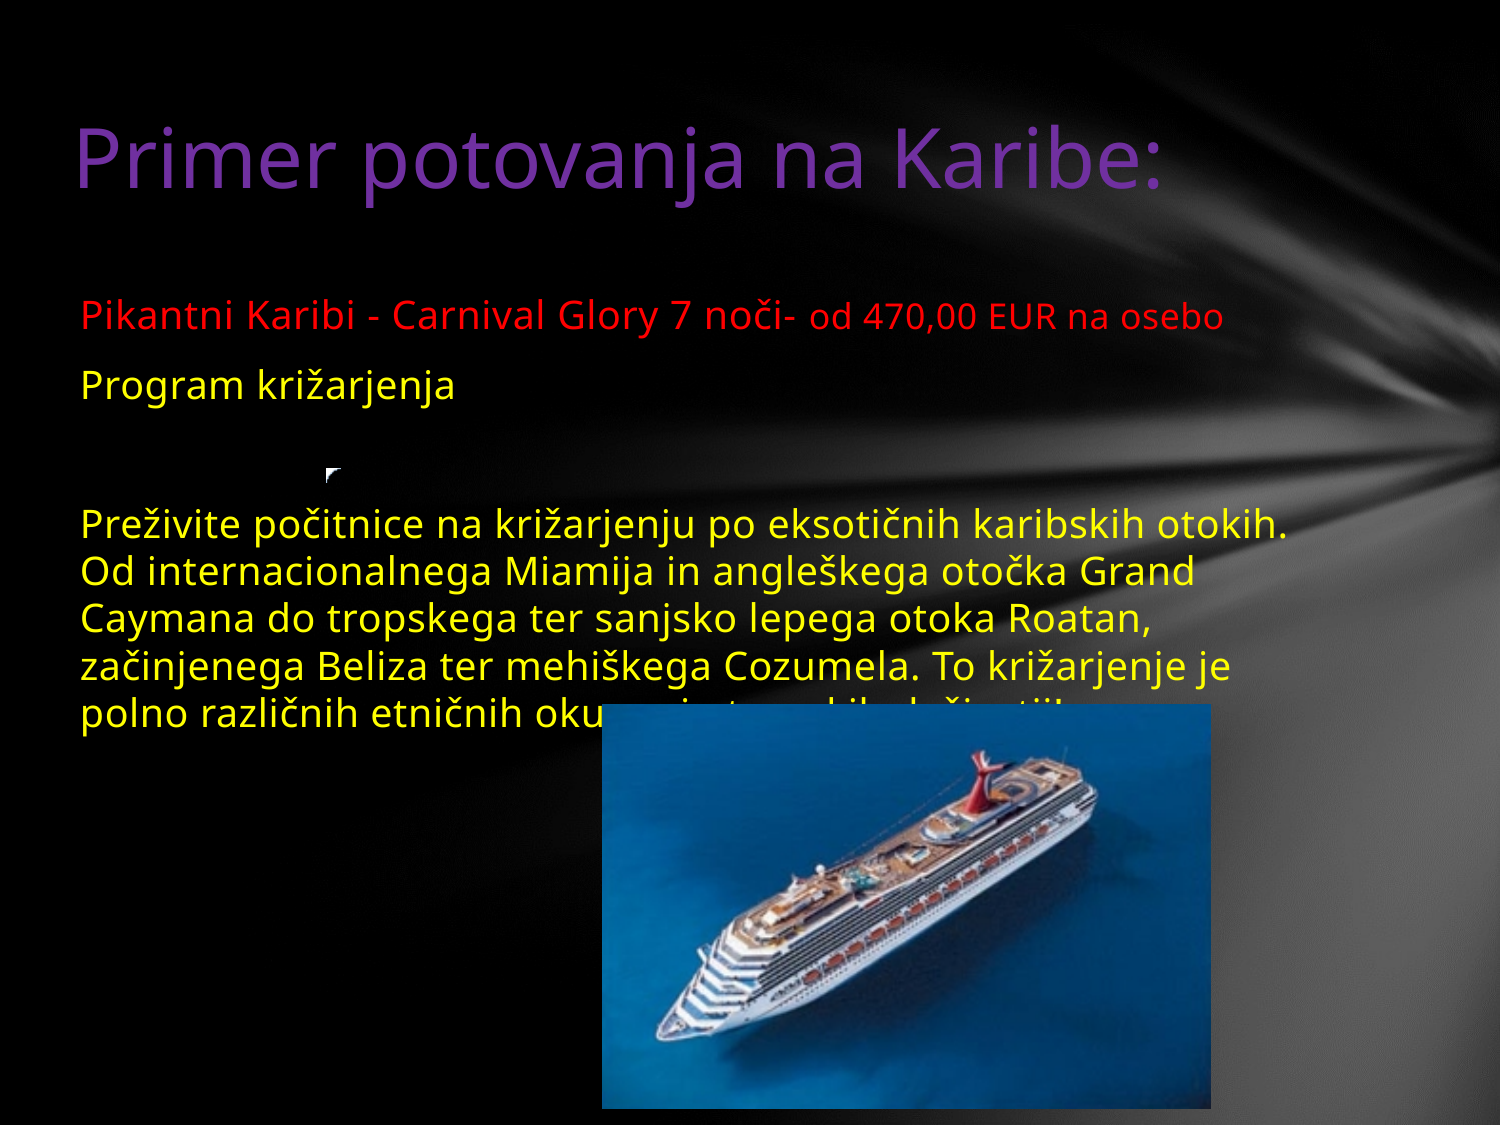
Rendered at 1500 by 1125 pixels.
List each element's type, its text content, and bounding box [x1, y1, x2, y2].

table_cell [326, 602, 688, 653]
picture [0, 0, 1500, 1125]
table_header [326, 469, 688, 535]
table_cell [326, 535, 688, 602]
table_cell [688, 602, 1049, 653]
table_header [688, 469, 1049, 535]
title Primer potovanja na Karibe: [57, 37, 1318, 213]
list Pikantni Karibi - Carnival Glory 7 noči- od 470,00 EUR na osebo Program križarjenja Preživite počitnice na križarjenju po eksotičnih karibskih otokih. Od internacionalnega Miamija in angleškega otočka Grand Caymana do tropskega ter sanjsko lepega otoka Roatan, začinjenega Beliza ter mehiškega Cozumela. To križarjenje je polno različnih etničnih okusov in tropskih doživetij! [64, 220, 1325, 1071]
table_cell [688, 535, 1049, 602]
